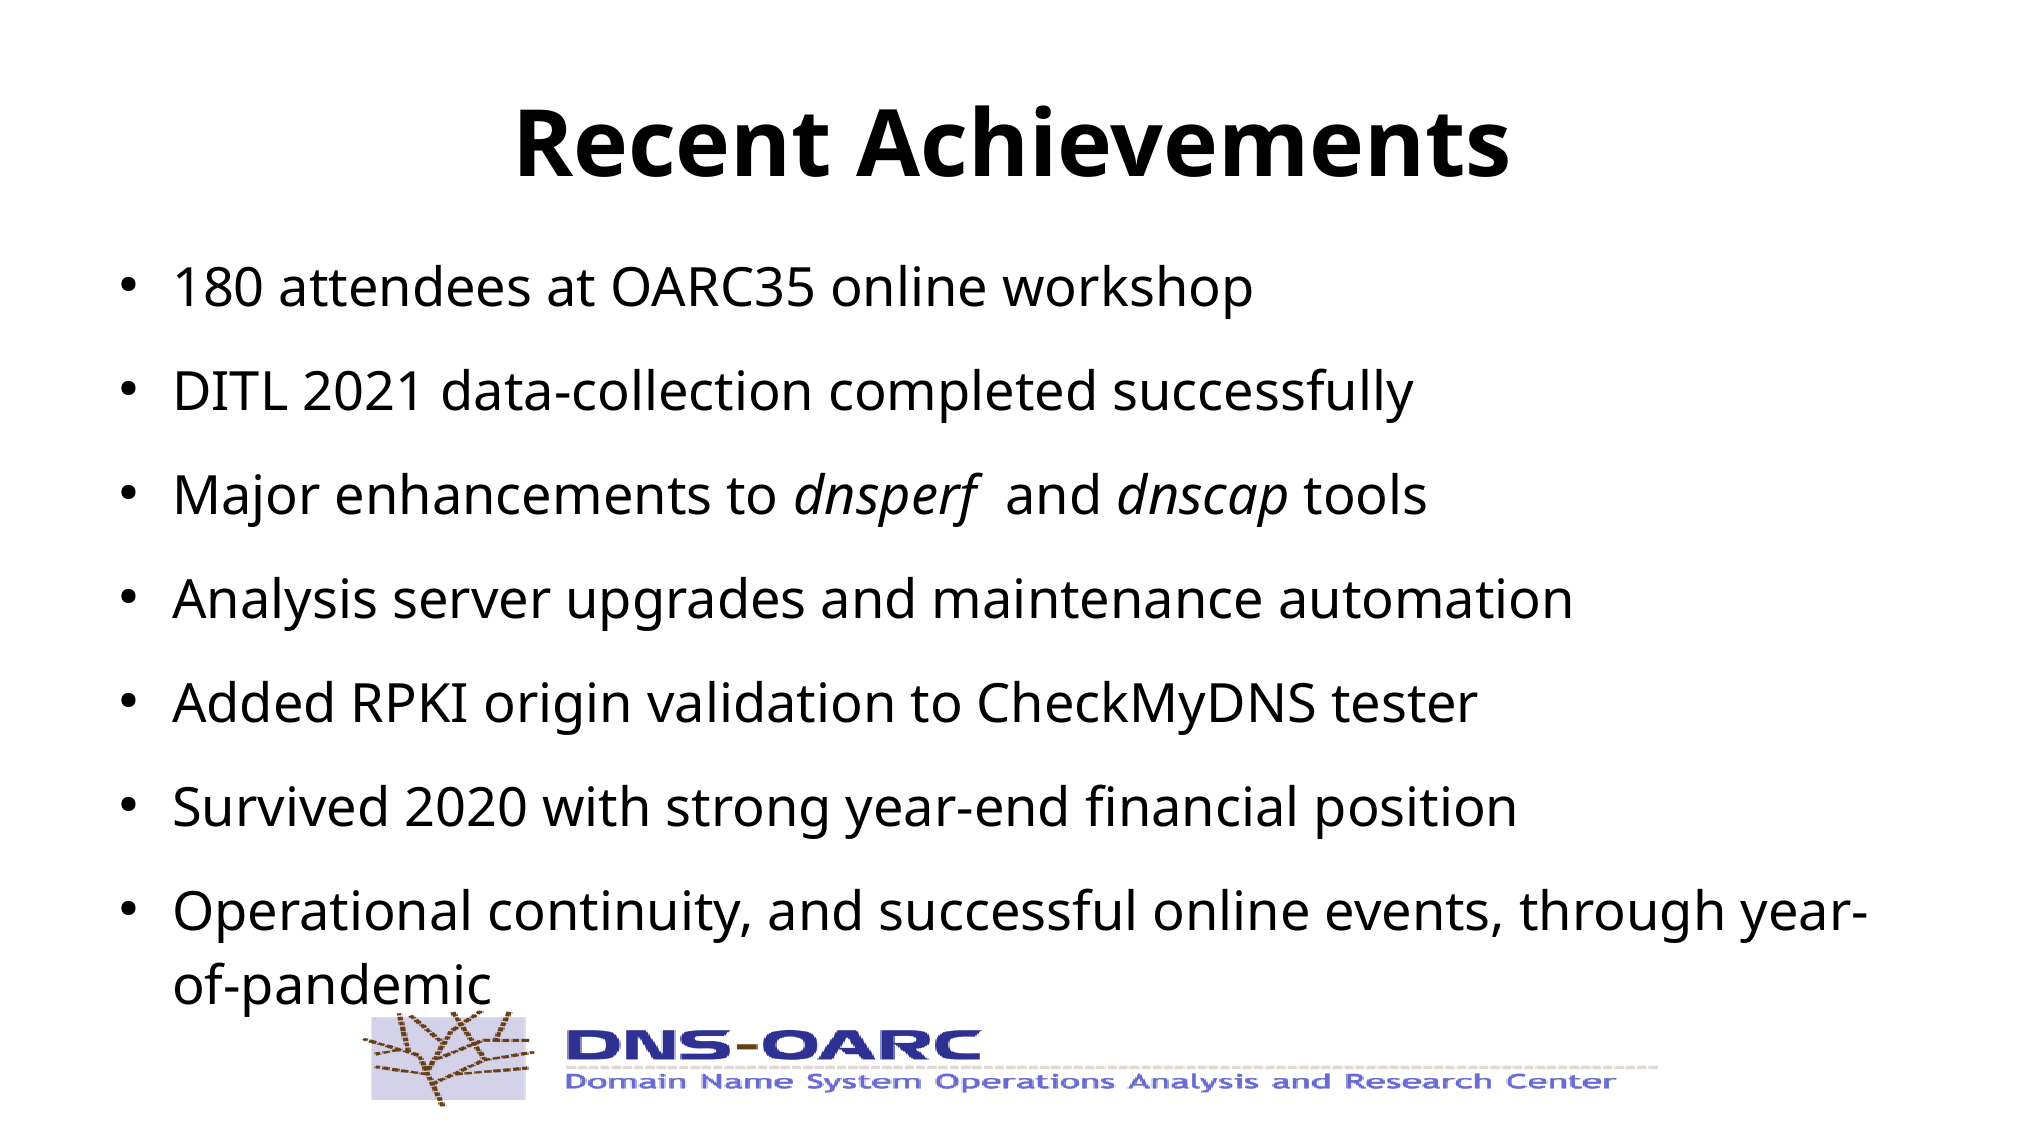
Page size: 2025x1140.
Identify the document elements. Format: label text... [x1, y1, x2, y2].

picture [289, 1004, 1700, 1113]
title Recent Achievements [101, 45, 1924, 236]
list 180 attendees at OARC35 online workshop DITL 2021 data-collection completed successfully Major enhancements to dnsperf and dnscap tools Analysis server upgrades and maintenance automation Added RPKI origin validation to CheckMyDNS tester Survived 2020 with strong year-end financial position Operational continuity, and successful online events, through year-of-pandemic [101, 248, 1924, 911]
